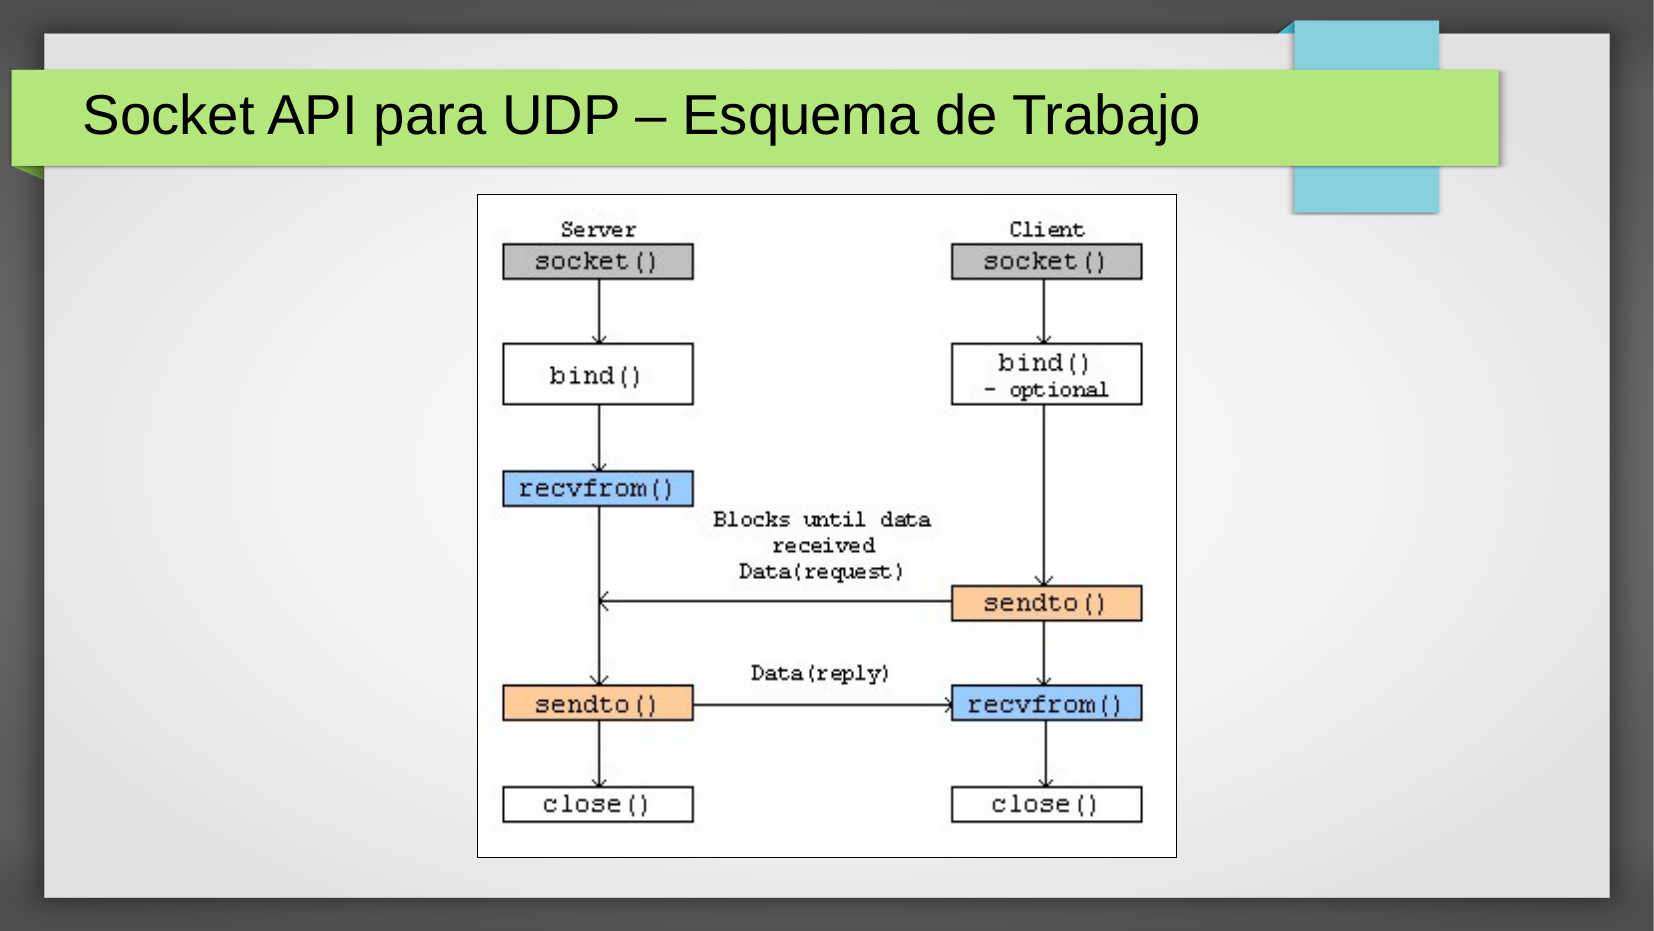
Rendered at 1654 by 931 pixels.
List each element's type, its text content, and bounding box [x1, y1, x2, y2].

title Socket API para UDP – Esquema de Trabajo [82, 70, 1264, 160]
picture [0, 0, 1654, 931]
